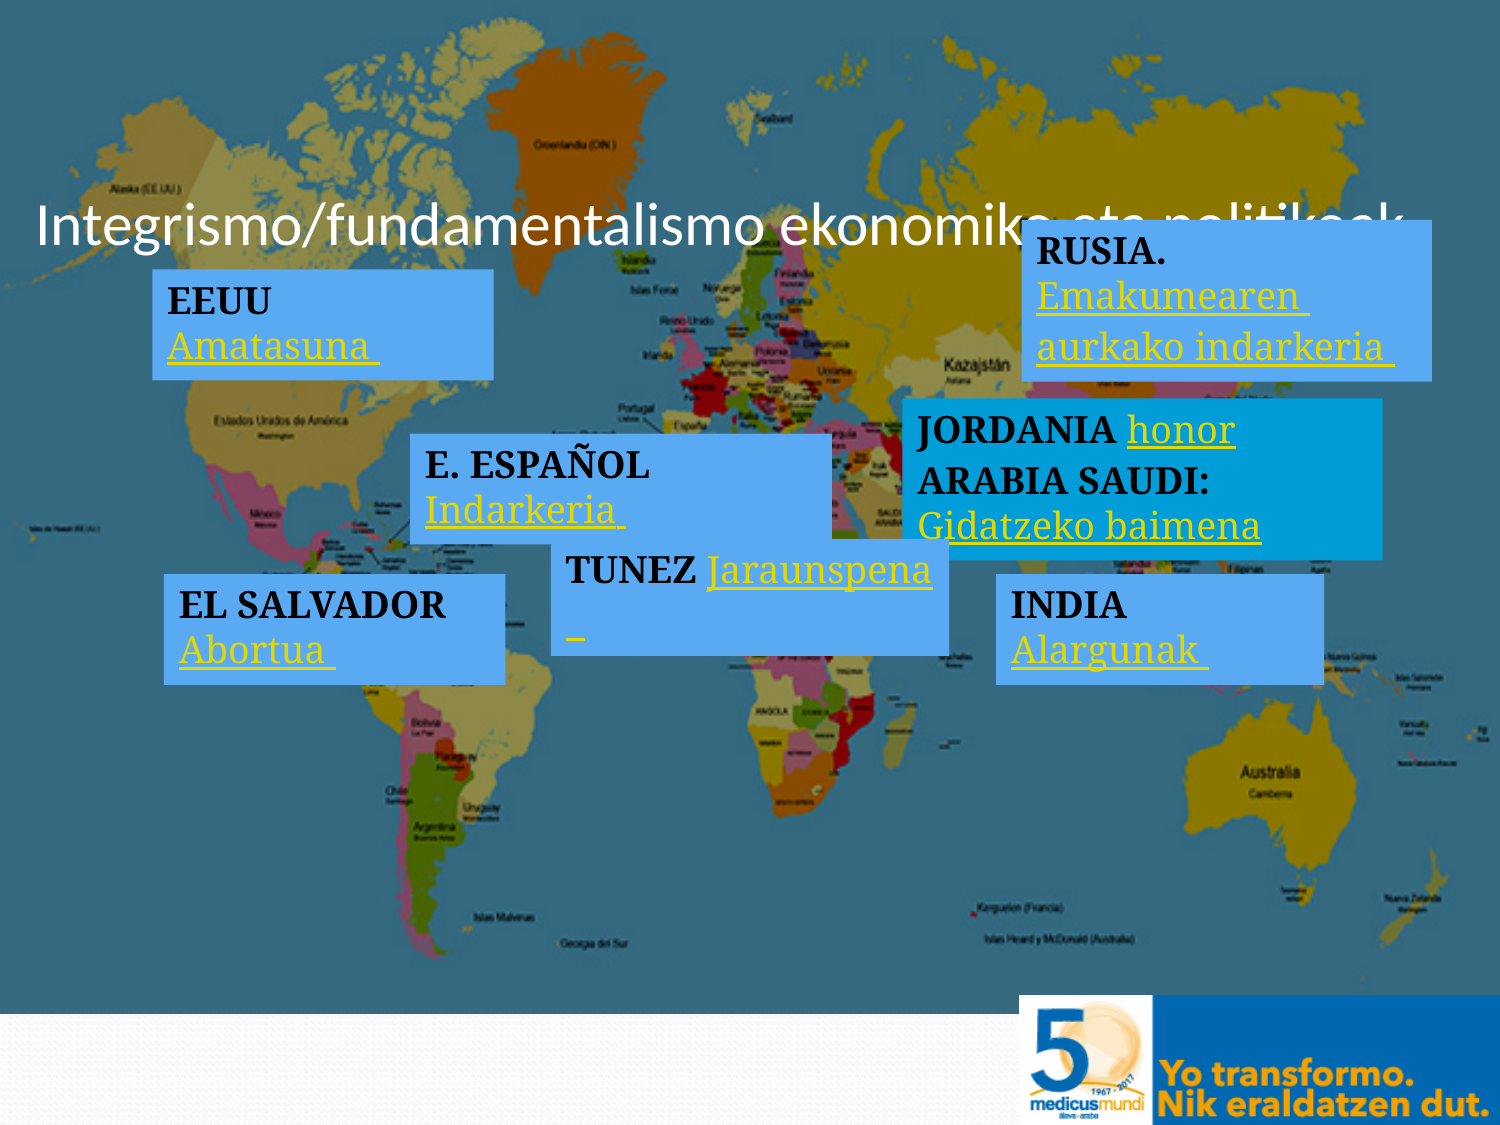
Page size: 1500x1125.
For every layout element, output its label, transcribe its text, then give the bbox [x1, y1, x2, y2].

text_box E. ESPAÑOL Indarkeria [410, 433, 832, 545]
text_box INDIA Alargunak [996, 574, 1325, 685]
text_box TUNEZ Jaraunspena [550, 538, 950, 656]
text_box JORDANIA honor ARABIA SAUDI: Gidatzeko baimena [902, 398, 1383, 561]
title Integrismo/fundamentalismo ekonomiko eta politikoak [35, 82, 1421, 258]
text_box EL SALVADOR Abortua [163, 574, 506, 685]
text_box RUSIA. Emakumearen aurkako indarkeria [1021, 219, 1432, 382]
text_box EEUU Amatasuna [152, 269, 494, 381]
picture [0, 0, 1500, 1125]
